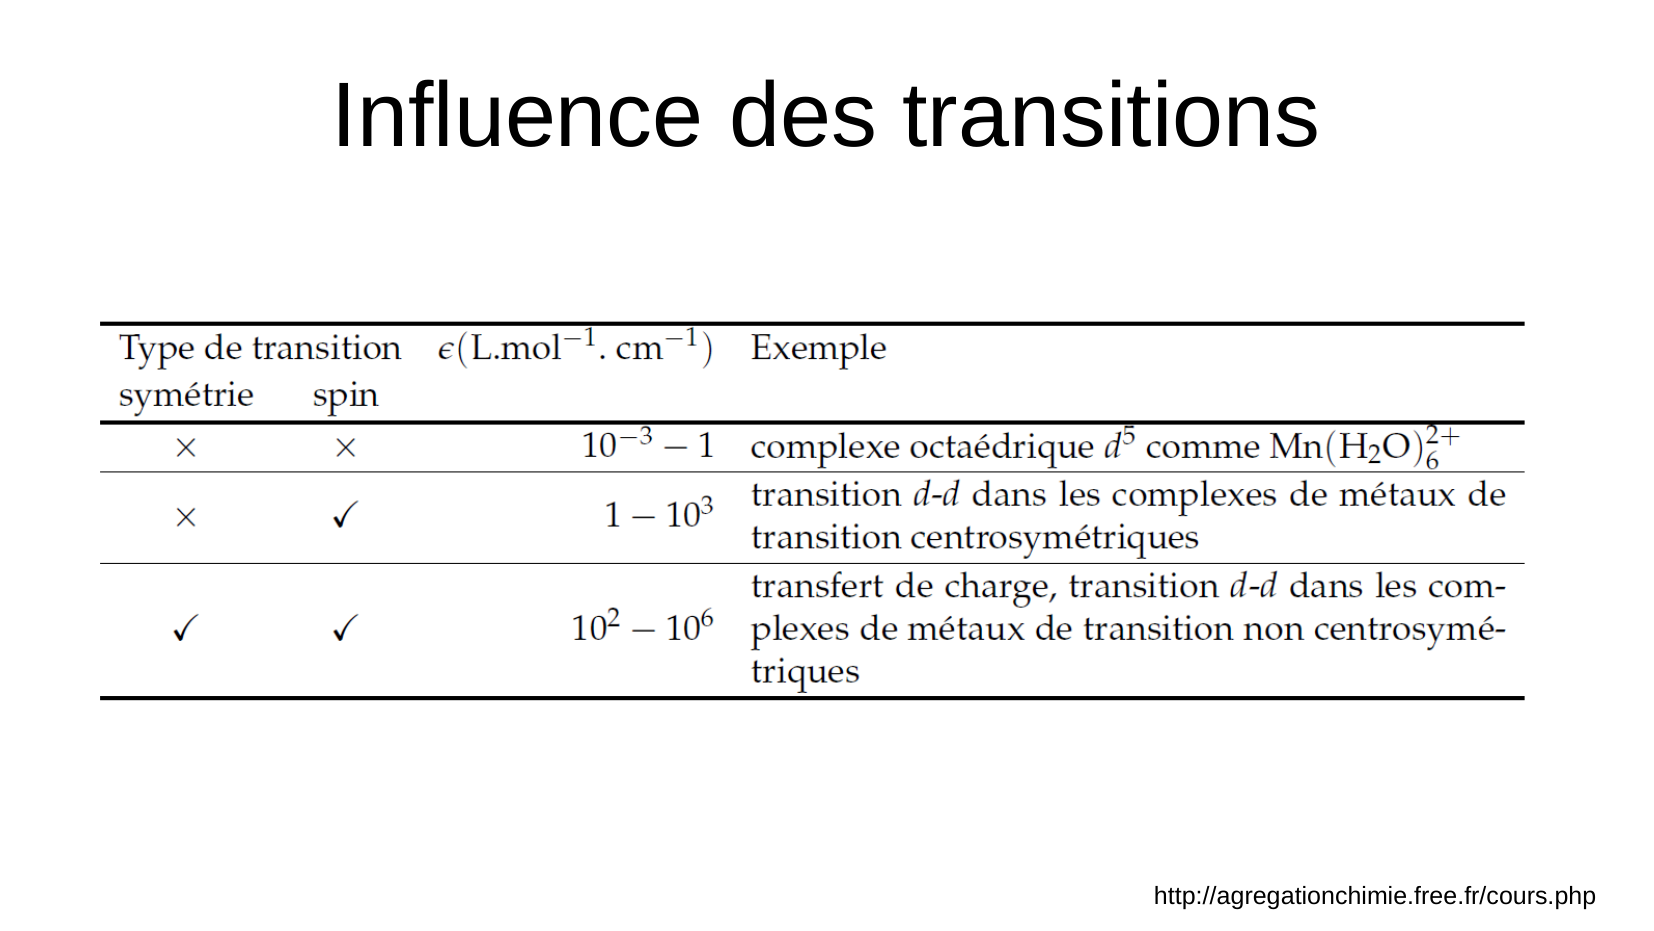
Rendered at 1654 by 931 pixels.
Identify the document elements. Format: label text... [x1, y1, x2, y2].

text_box http://agregationchimie.free.fr/cours.php [1139, 874, 1654, 931]
title Influence des transitions [82, 37, 1571, 193]
picture [70, 304, 1590, 721]
